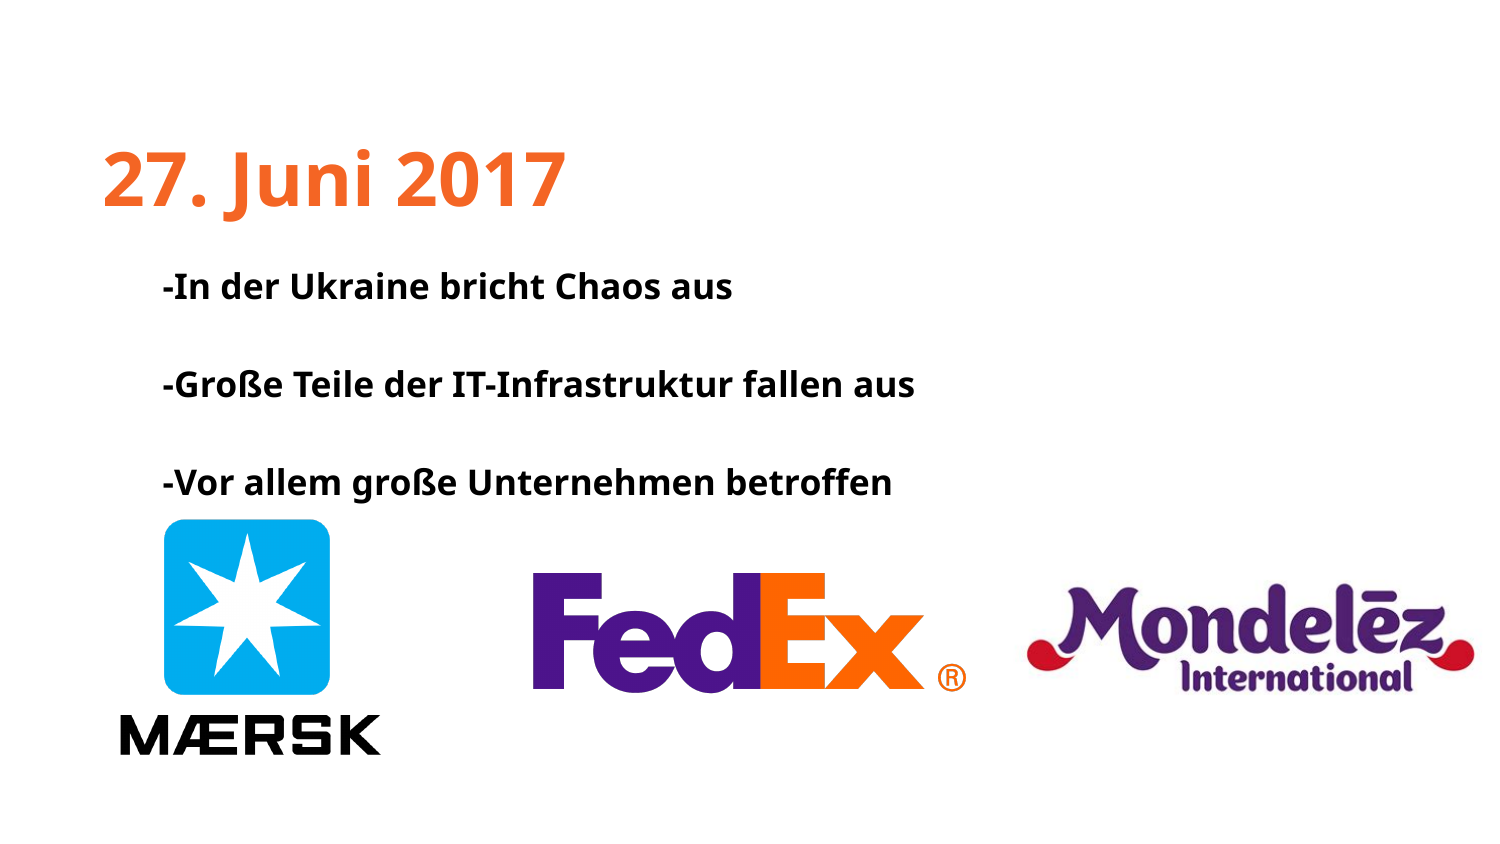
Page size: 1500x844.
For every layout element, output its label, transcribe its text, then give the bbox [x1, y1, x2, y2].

title -In der Ukraine bricht Chaos aus -Große Teile der IT-Infrastruktur fallen aus -Vor allem große Unternehmen betroffen [147, 242, 1353, 708]
picture [115, 514, 387, 761]
picture [523, 560, 976, 706]
picture [1013, 564, 1492, 711]
title 27. Juni 2017 [87, 116, 941, 243]
